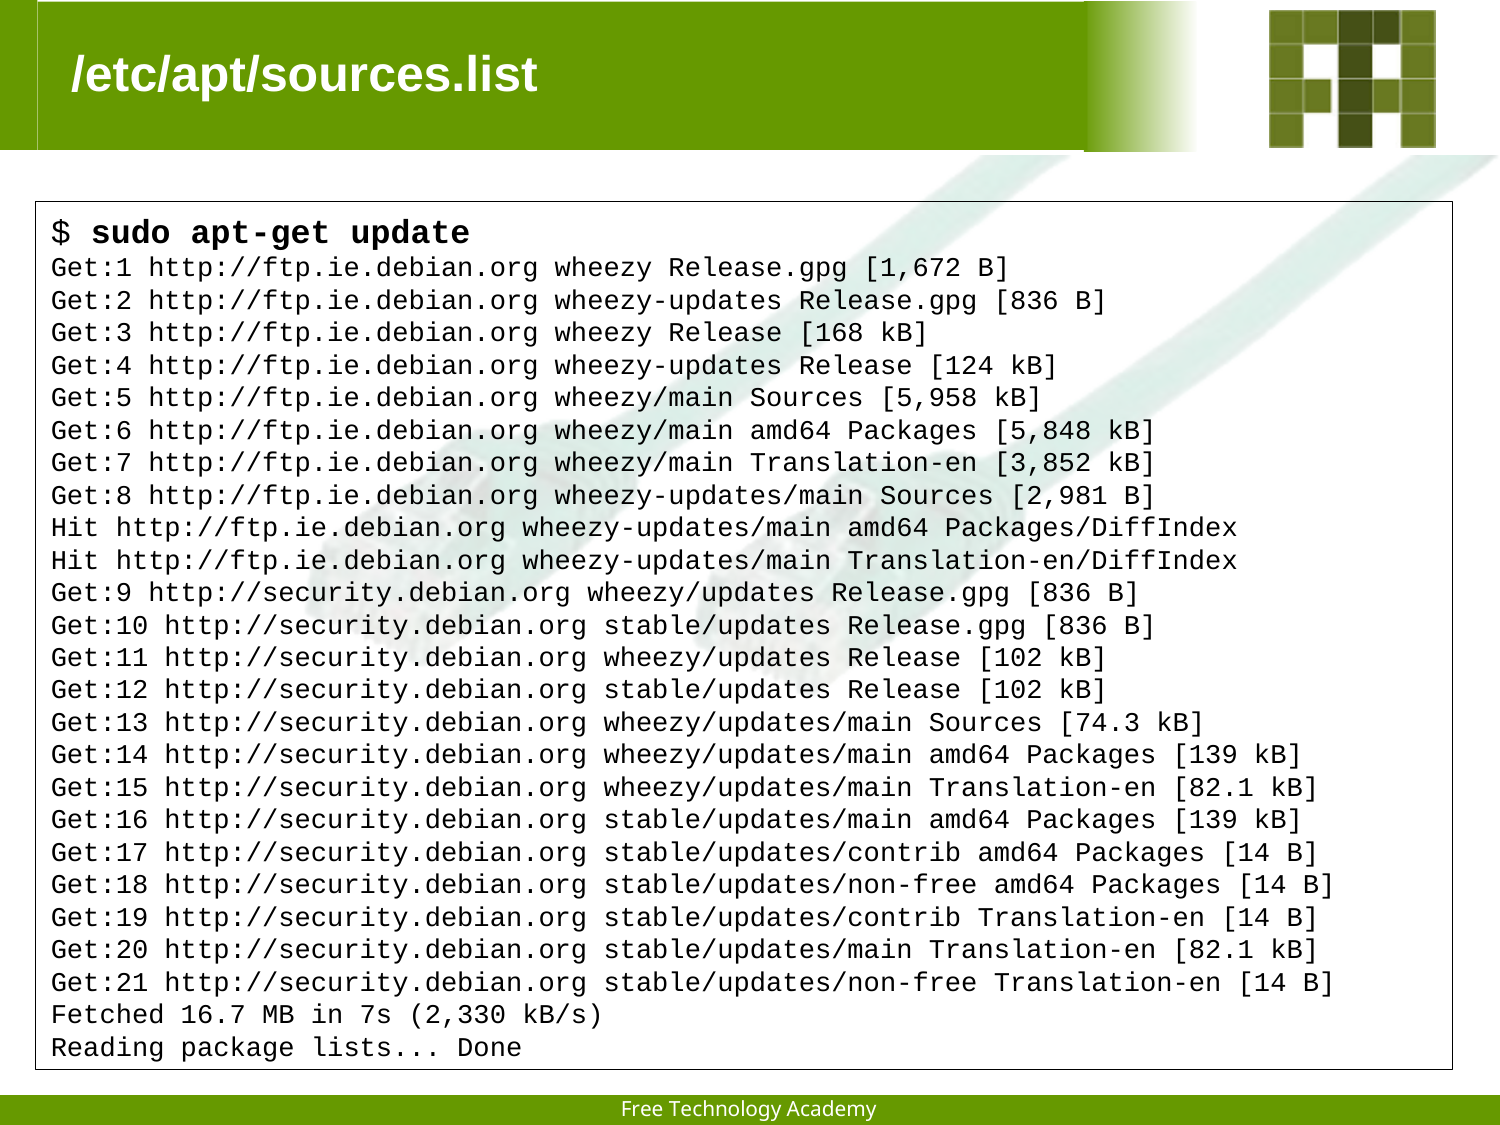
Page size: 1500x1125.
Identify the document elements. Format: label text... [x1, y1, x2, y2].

text_box $ sudo apt-get update Get:1 http://ftp.ie.debian.org wheezy Release.gpg [1,672 B] Get:2 http://ftp.ie.debian.org wheezy-updates Release.gpg [836 B] Get:3 http://ftp.ie.debian.org wheezy Release [168 kB] Get:4 http://ftp.ie.debian.org wheezy-updates Release [124 kB] Get:5 http://ftp.ie.debian.org wheezy/main Sources [5,958 kB] Get:6 http://ftp.ie.debian.org wheezy/main amd64 Packages [5,848 kB] Get:7 http://ftp.ie.debian.org wheezy/main Translation-en [3,852 kB] Get:8 http://ftp.ie.debian.org wheezy-updates/main Sources [2,981 B] Hit http://ftp.ie.debian.org wheezy-updates/main amd64 Packages/DiffIndex Hit http://ftp.ie.debian.org wheezy-updates/main Translation-en/DiffIndex Get:9 http://security.debian.org wheezy/updates Release.gpg [836 B] Get:10 http://security.debian.org stable/updates Release.gpg [836 B] Get:11 http://security.debian.org wheezy/updates Release [102 kB] Get:12 http://security.debian.org stable/updates Release [102 kB] Get:13 http://security.debian.org wheezy/updates/main Sources [74.3 kB] Get:14 http://security.debian.org wheezy/updates/main amd64 Packages [139 kB] Get:15 http://security.debian.org wheezy/updates/main Translation-en [82.1 kB] Get:16 http://security.debian.org stable/updates/main amd64 Packages [139 kB] Get:17 http://security.debian.org stable/updates/contrib amd64 Packages [14 B] Get:18 http://security.debian.org stable/updates/non-free amd64 Packages [14 B] Get:19 http://security.debian.org stable/updates/contrib Translation-en [14 B] Get:20 http://security.debian.org stable/updates/main Translation-en [82.1 kB] Get:21 http://security.debian.org stable/updates/non-free Translation-en [14 B] Fetched 16.7 MB in 7s (2,330 kB/s) Reading package lists... Done [35, 201, 1453, 1070]
picture [1269, 10, 1436, 148]
title /etc/apt/sources.list [56, 1, 1107, 152]
